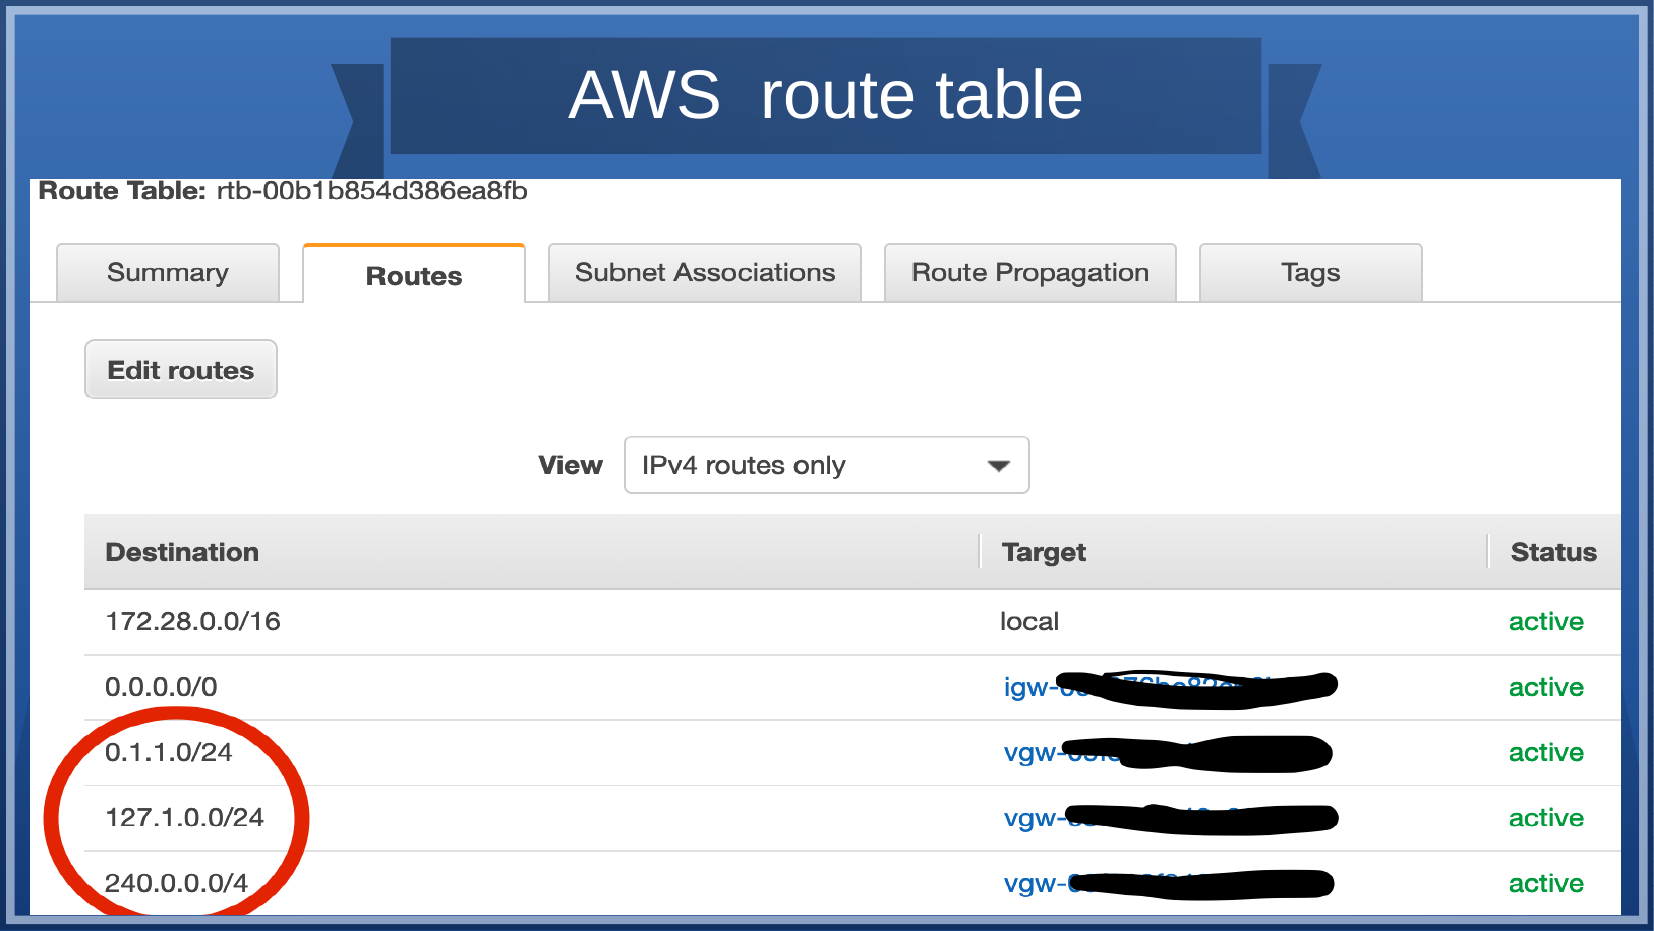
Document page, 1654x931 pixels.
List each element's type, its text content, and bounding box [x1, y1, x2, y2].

picture [30, 179, 1621, 916]
title AWS route table [389, 35, 1264, 154]
